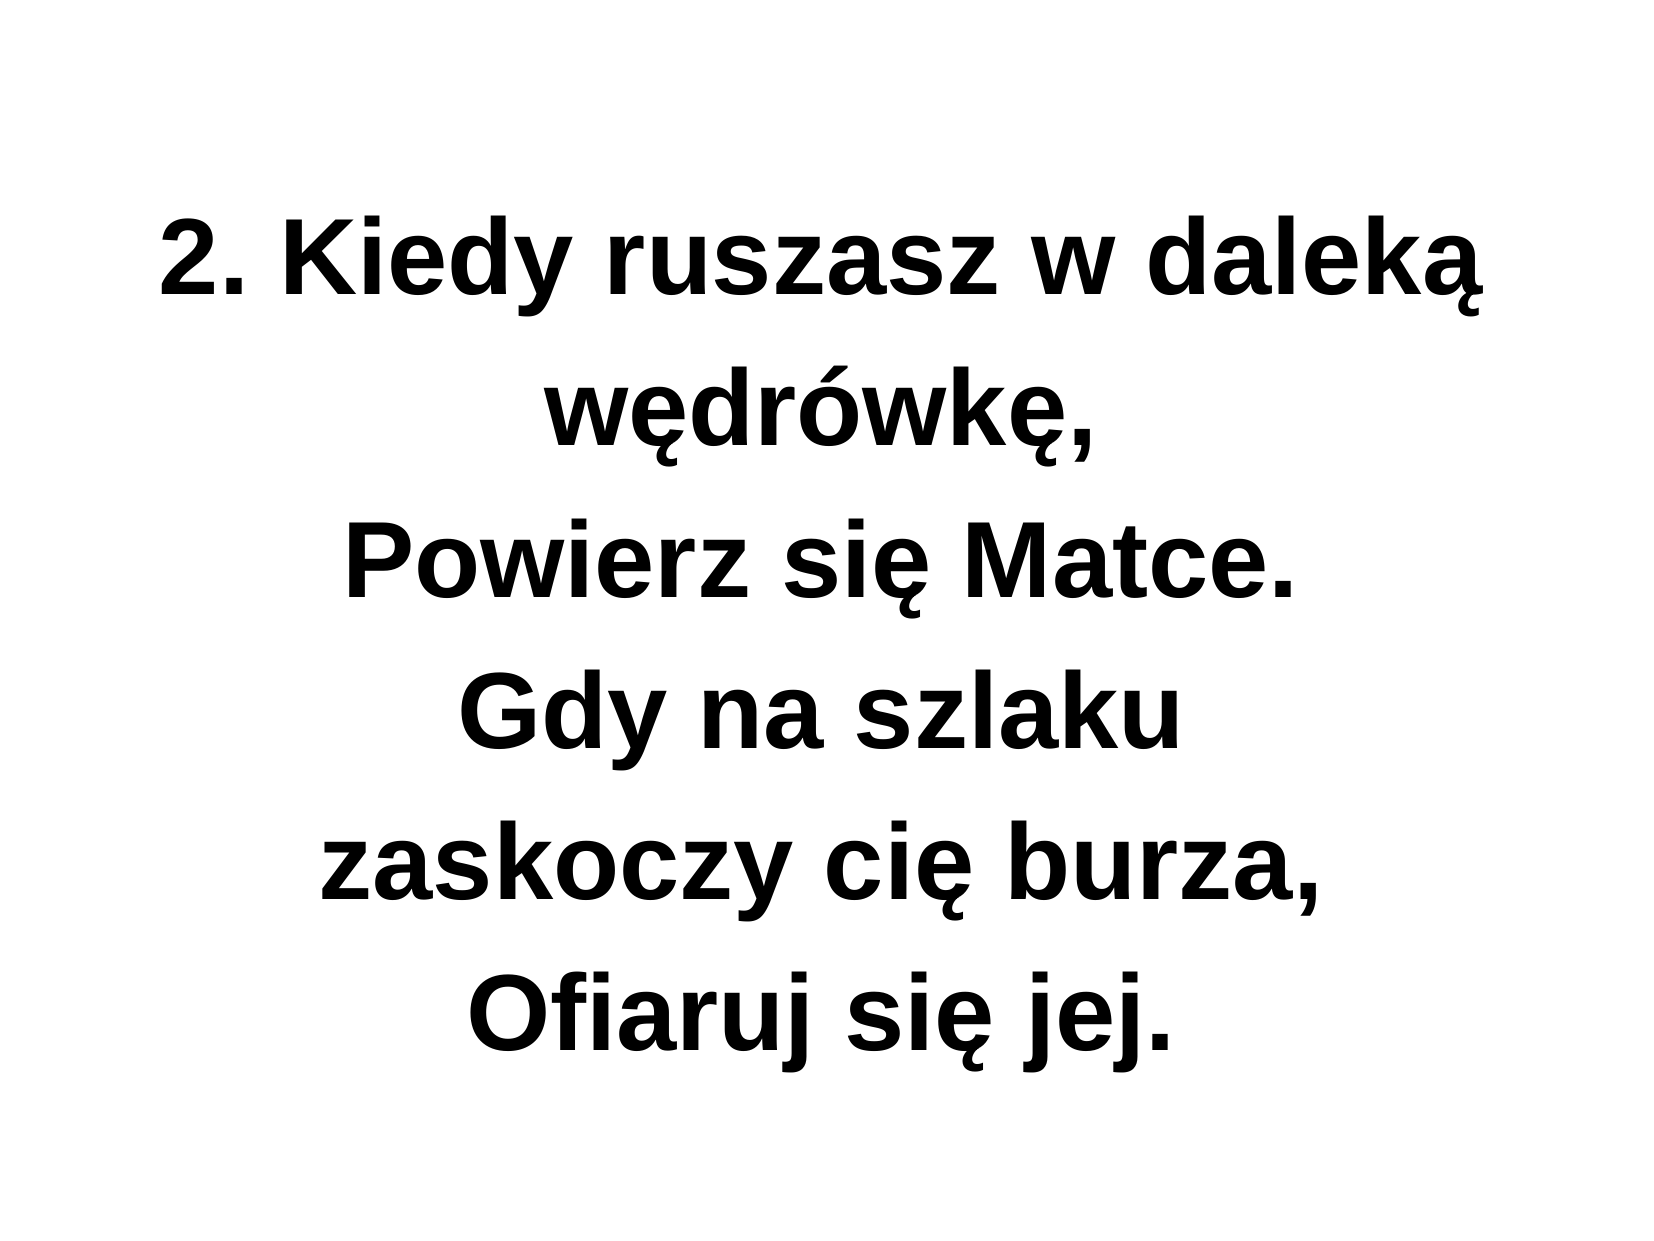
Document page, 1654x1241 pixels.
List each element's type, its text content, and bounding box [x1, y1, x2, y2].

subtitle 2. Kiedy ruszasz w daleką wędrówkę, Powierz się Matce. Gdy na szlaku zaskoczy cię burza, Ofiaruj się jej. [0, 0, 1642, 1241]
